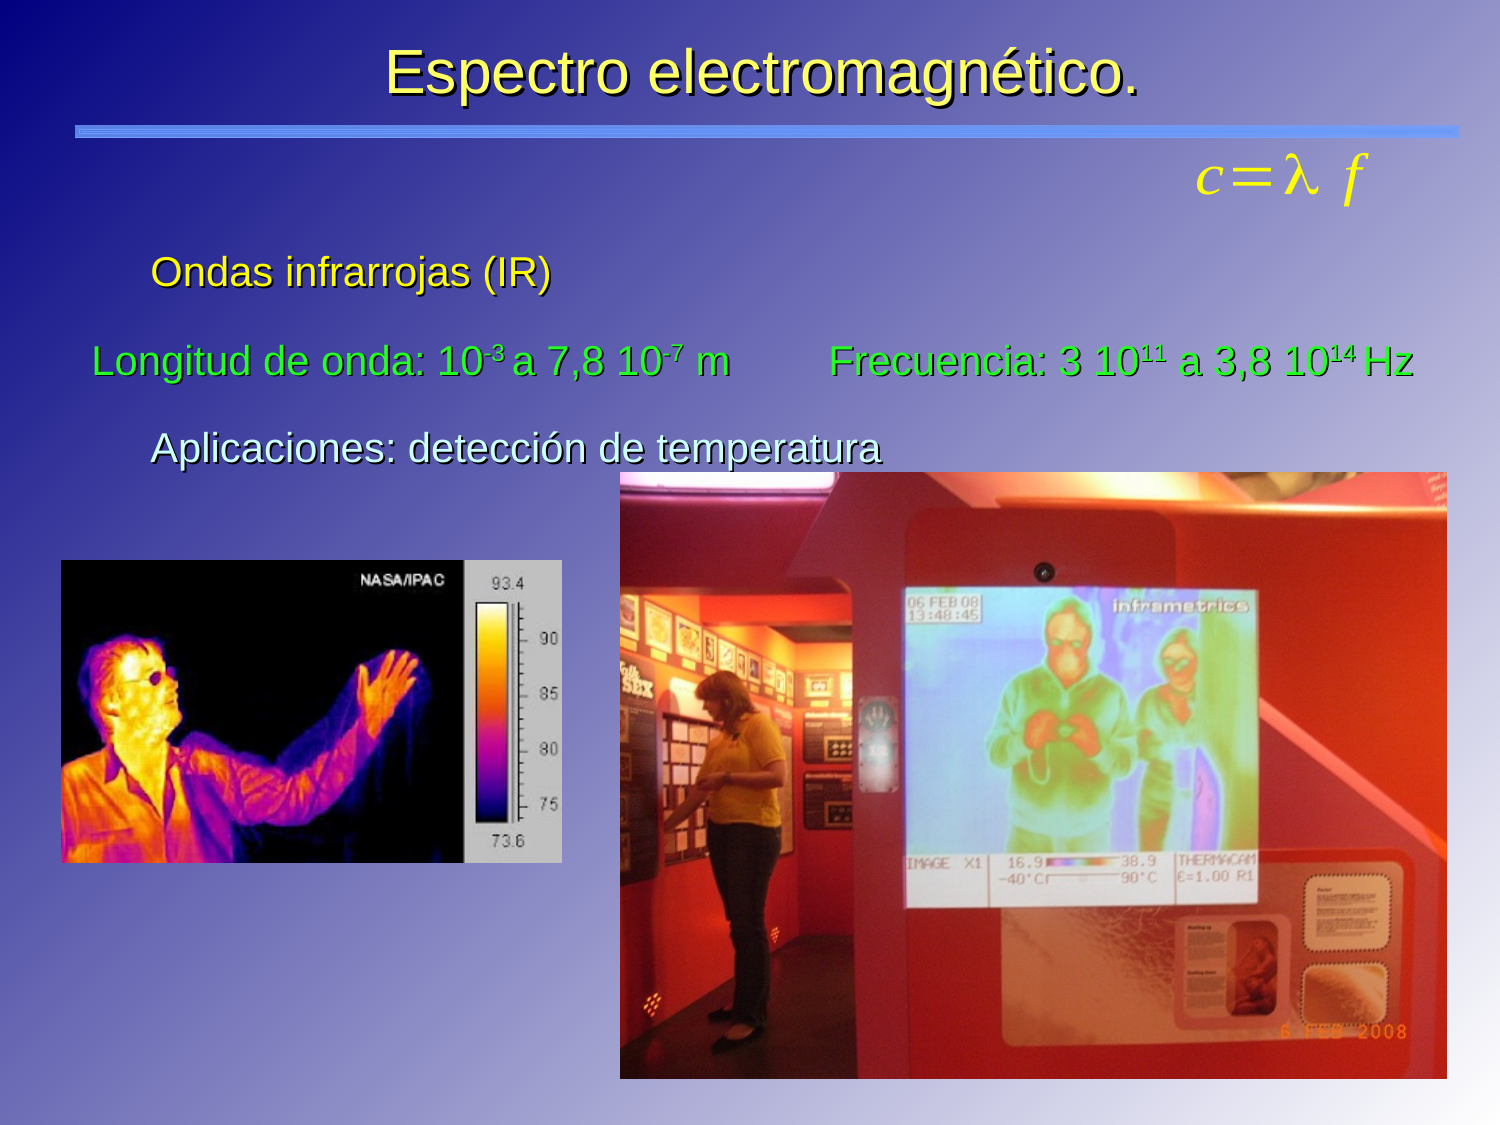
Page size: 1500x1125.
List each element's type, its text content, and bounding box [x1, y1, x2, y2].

chart [1181, 140, 1390, 207]
text_box Ondas infrarrojas (IR) [88, 237, 886, 325]
text_box Aplicaciones: detección de temperatura [88, 413, 1447, 501]
text_box [75, 125, 1460, 138]
text_box Espectro electromagnético. [50, 23, 1476, 114]
picture [61, 560, 562, 863]
picture [620, 472, 1447, 1079]
text_box Longitud de onda: 10-3 a 7,8 10-7 m Frecuencia: 3 1011 a 3,8 1014 Hz [29, 325, 1447, 384]
